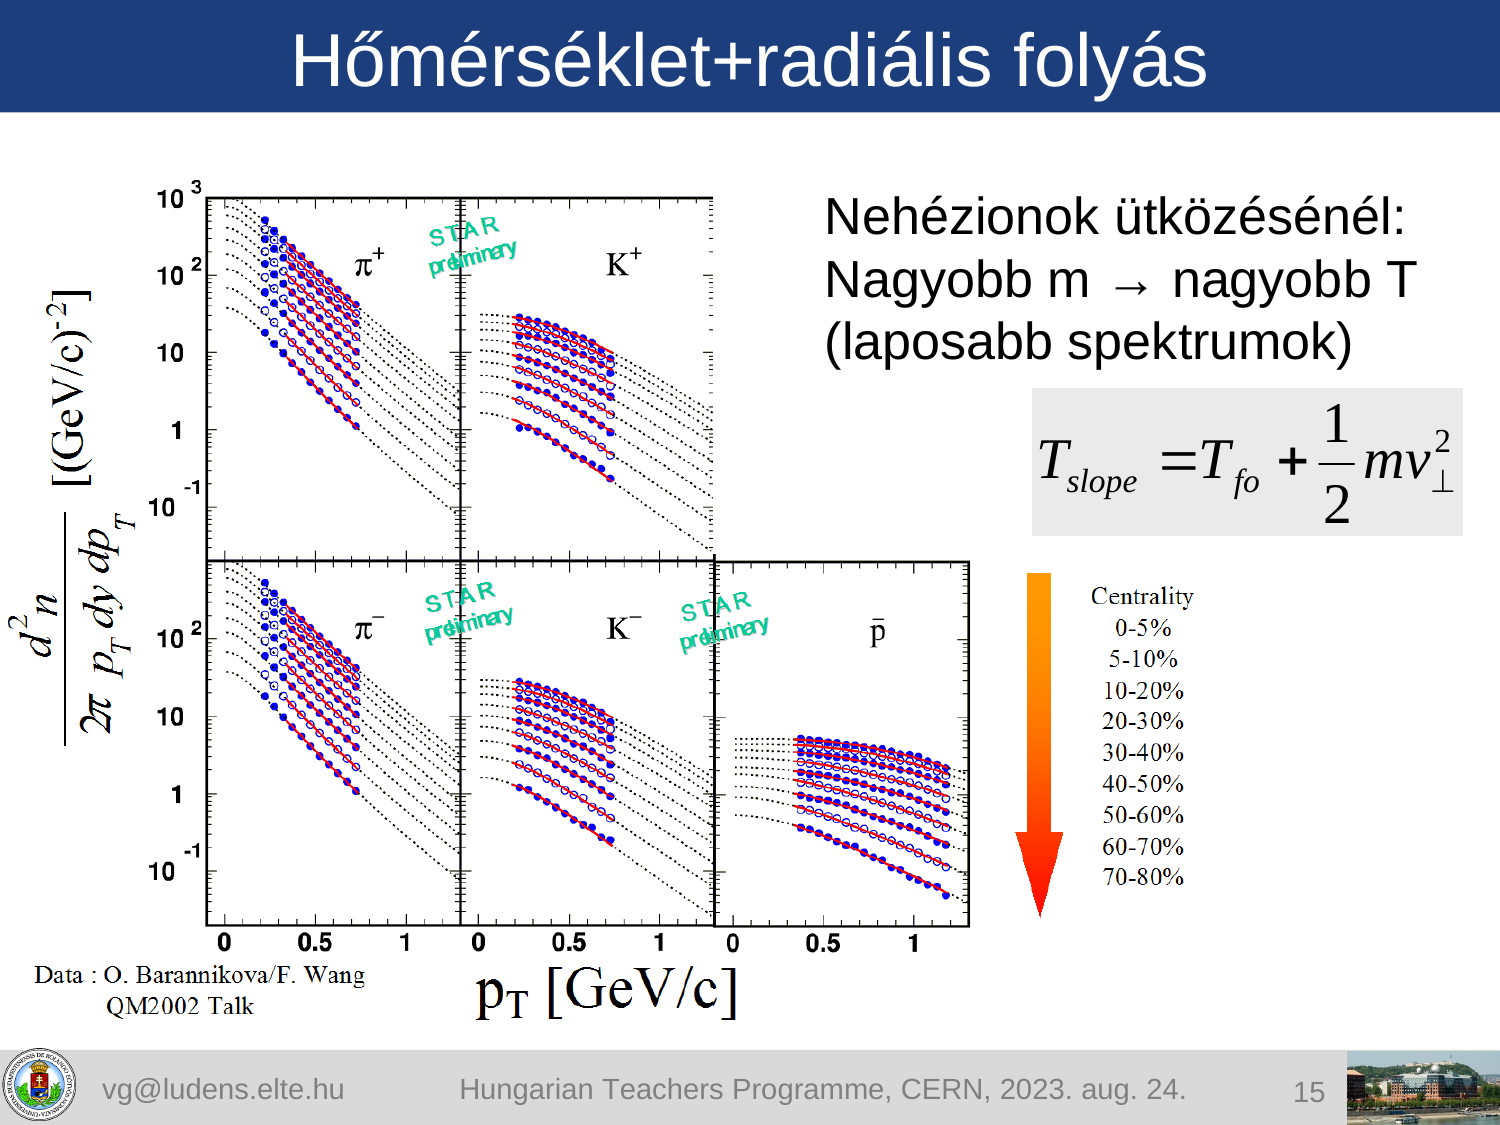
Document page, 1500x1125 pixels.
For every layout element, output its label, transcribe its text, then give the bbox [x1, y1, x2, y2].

picture [1031, 387, 1463, 536]
picture [1347, 1051, 1500, 1125]
title Hőmérséklet+radiális folyás [0, 0, 1500, 113]
text_box Nehézionok ütközésénél: Nagyobb m → nagyobb T (laposabb spektrumok) [809, 174, 1435, 379]
picture [0, 174, 1213, 1041]
picture [2, 1048, 76, 1121]
